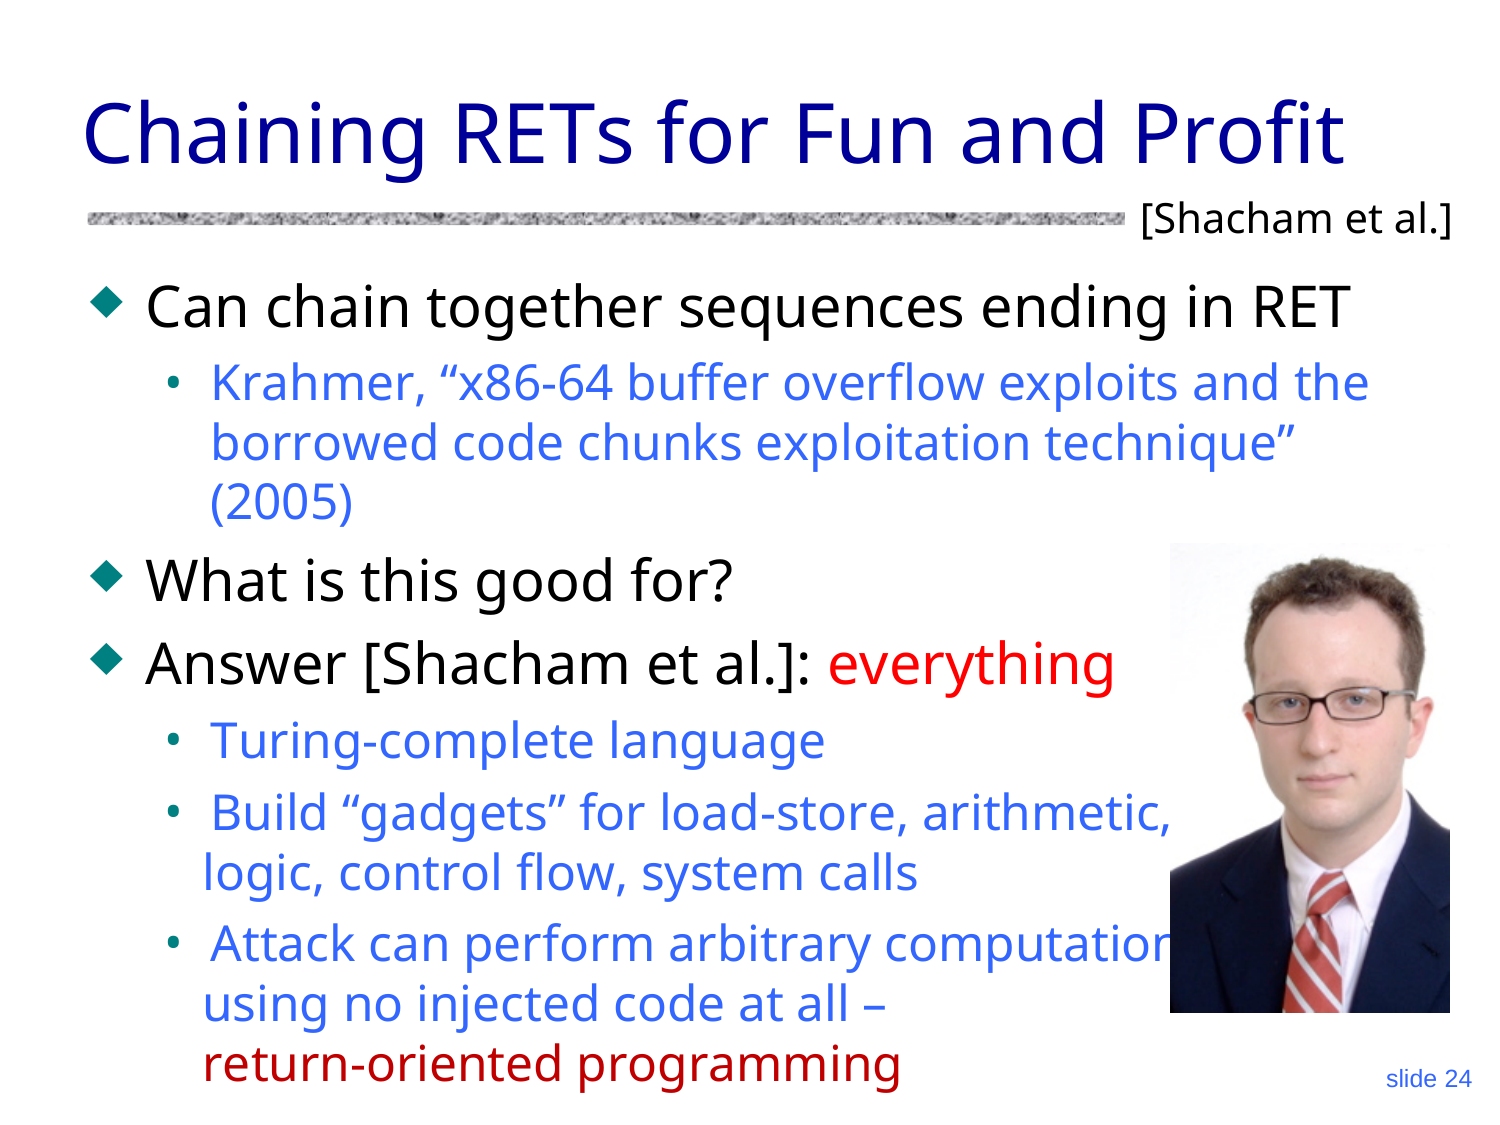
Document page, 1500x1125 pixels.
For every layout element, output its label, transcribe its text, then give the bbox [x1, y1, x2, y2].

title Chaining RETs for Fun and Profit [66, 37, 1417, 188]
text_box [Shacham et al.] [1124, 184, 1469, 250]
list Can chain together sequences ending in RET Krahmer, “x86-64 buffer overflow exploits and the borrowed code chunks exploitation technique” (2005) What is this good for? Answer [Shacham et al.]: everything Turing-complete language Build “gadgets” for load-store, arithmetic, logic, control flow, system calls Attack can perform arbitrary computation using no injected code at all – return-oriented programming [74, 262, 1450, 1101]
text_box slide <number> [1174, 1025, 1488, 1101]
picture [1170, 543, 1450, 1013]
picture [87, 212, 1124, 226]
